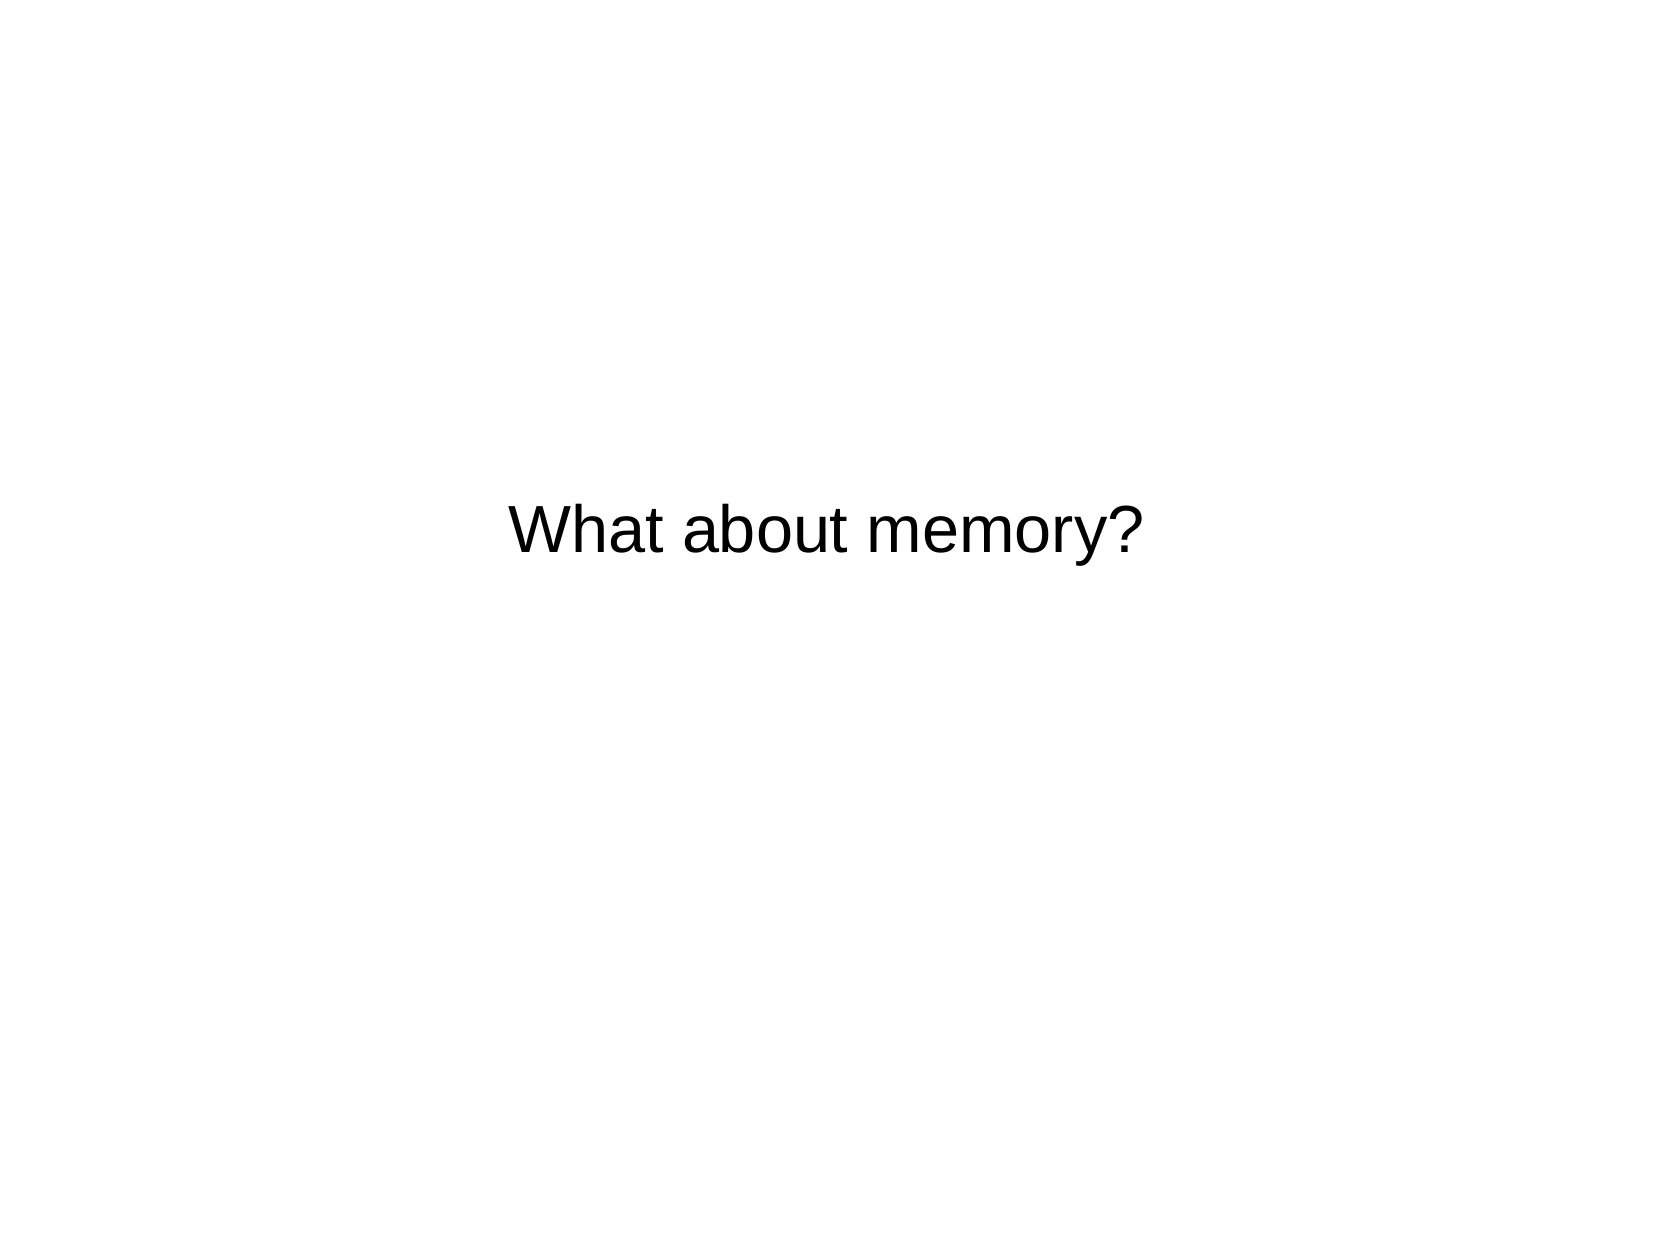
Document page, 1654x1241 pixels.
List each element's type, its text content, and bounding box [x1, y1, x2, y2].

subtitle What about memory? [82, 49, 1571, 1010]
